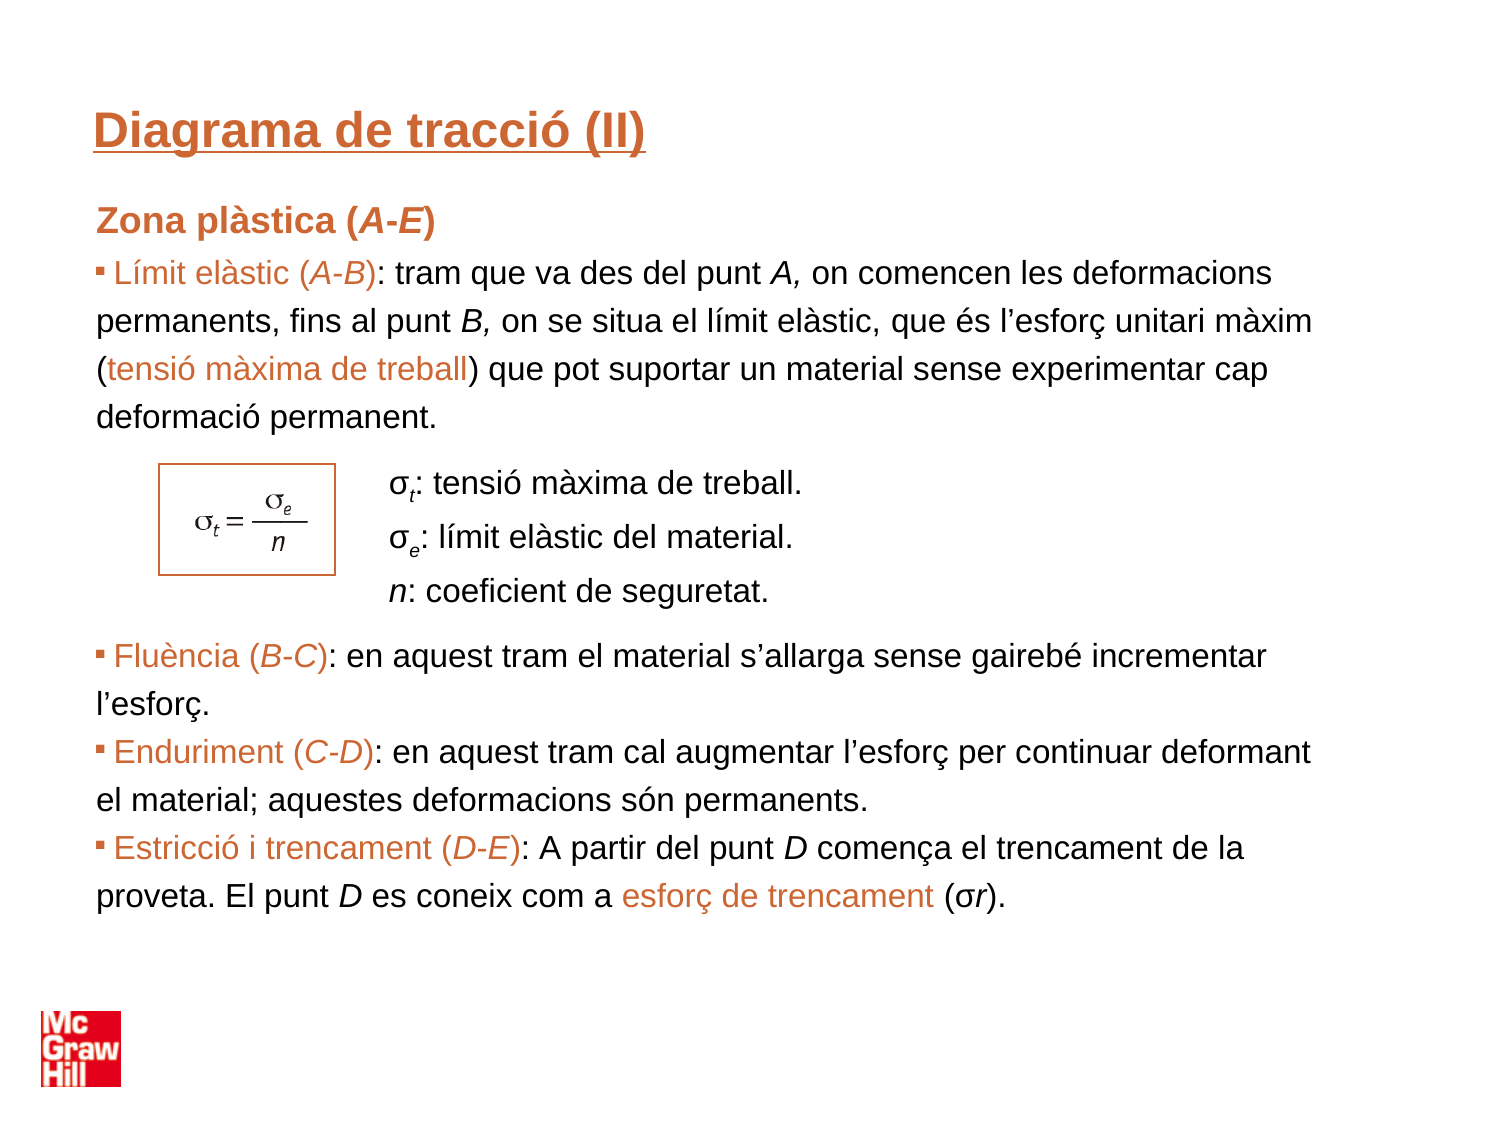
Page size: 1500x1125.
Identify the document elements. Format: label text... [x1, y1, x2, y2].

text_box Diagrama de tracció (II) [78, 90, 1483, 166]
chart [41, 1011, 121, 1087]
text_box Zona plàstica (A-E) Límit elàstic (A-B): tram que va des del punt A, on comencen les deformacions permanents, fins al punt B, on se situa el límit elàstic, que és l’esforç unitari màxim (tensió màxima de treball) que pot suportar un material sense experimentar cap deformació permanent. Fluència (B-C): en aquest tram el material s’allarga sense gairebé incrementar l’esforç. Enduriment (C-D): en aquest tram cal augmentar l’esforç per continuar deformant el material; aquestes deformacions són permanents. Estricció i trencament (D-E): A partir del punt D comença el trencament de la proveta. El punt D es coneix com a esforç de trencament (σr). [81, 184, 1332, 922]
